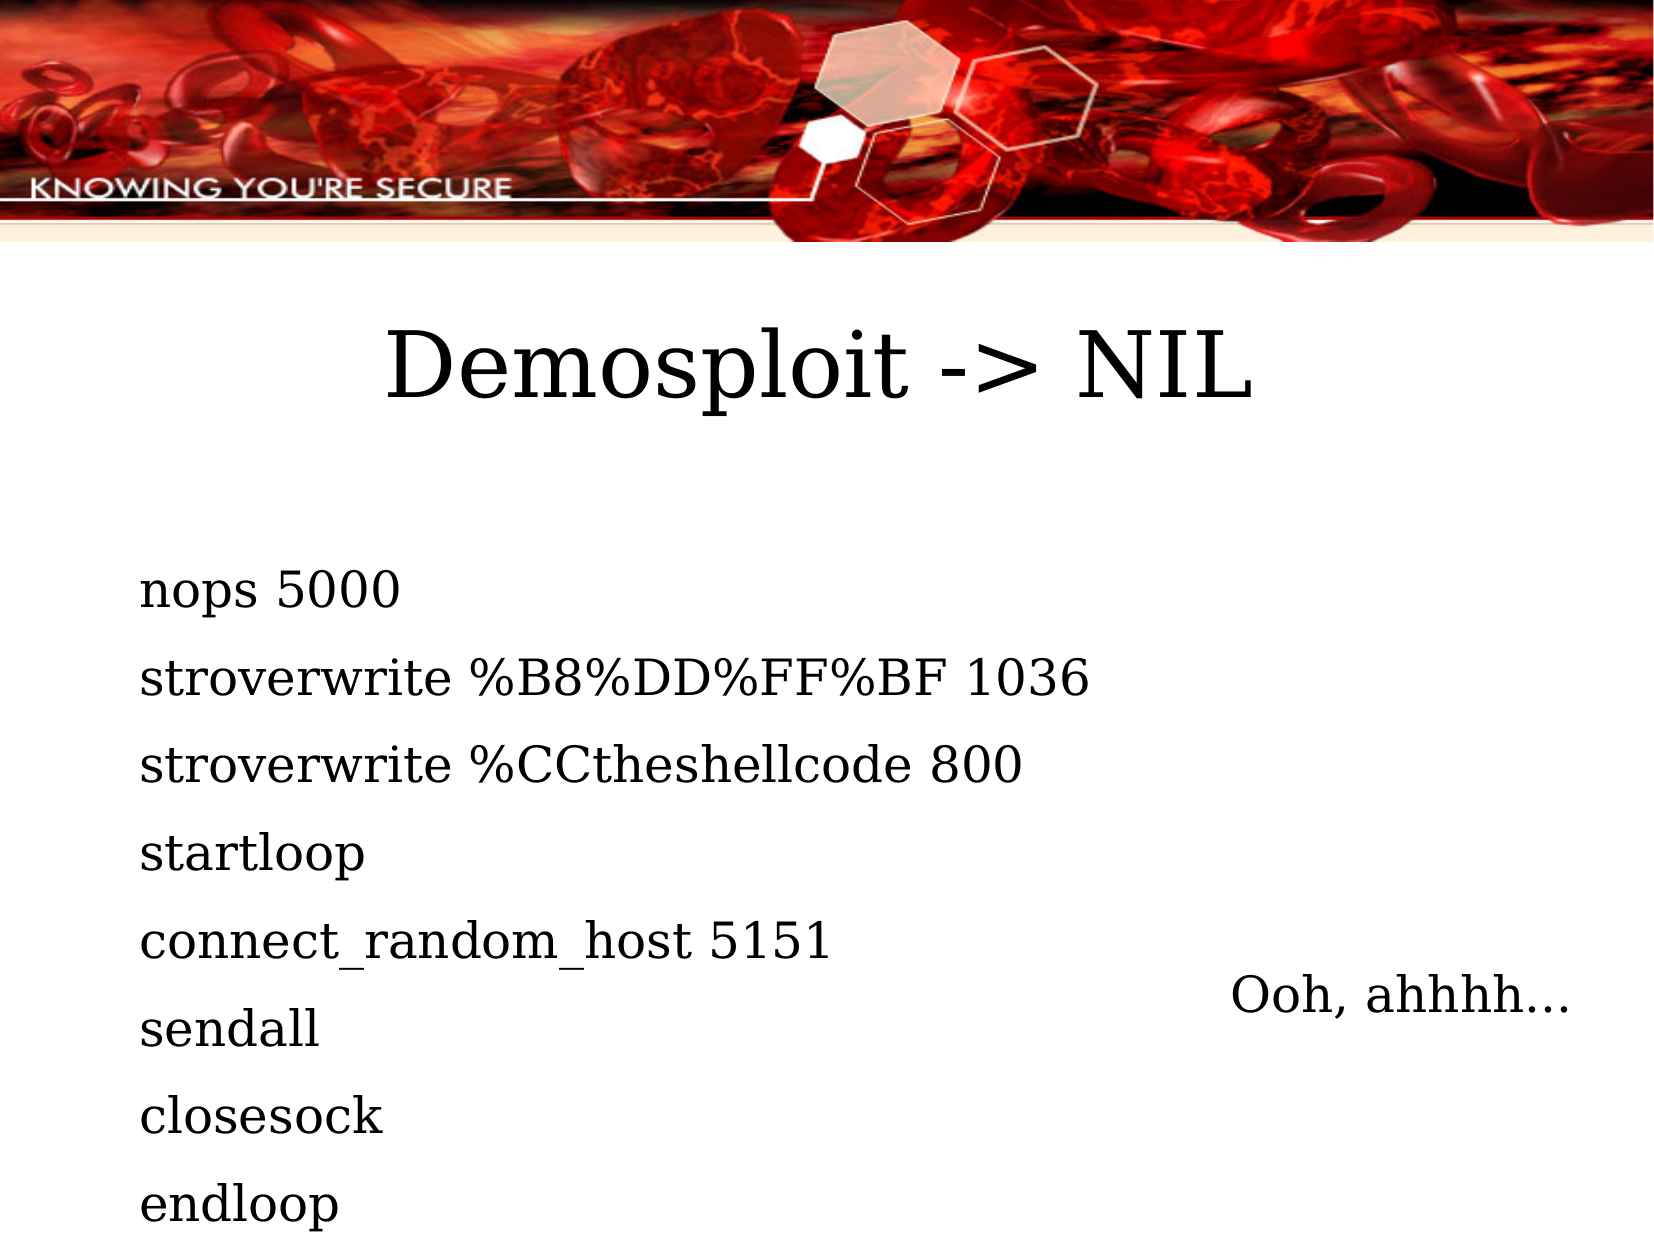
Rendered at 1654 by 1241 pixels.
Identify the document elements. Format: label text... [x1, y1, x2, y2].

title Demosploit -> NIL [113, 261, 1526, 470]
list nops 5000 stroverwrite %B8%DD%FF%BF 1036 stroverwrite %CCtheshellcode 800 startloop connect_random_host 5151 sendall closesock endloop [121, 560, 1534, 1234]
picture [0, 0, 1654, 242]
text_box Ooh, ahhhh... [1230, 966, 1611, 1025]
